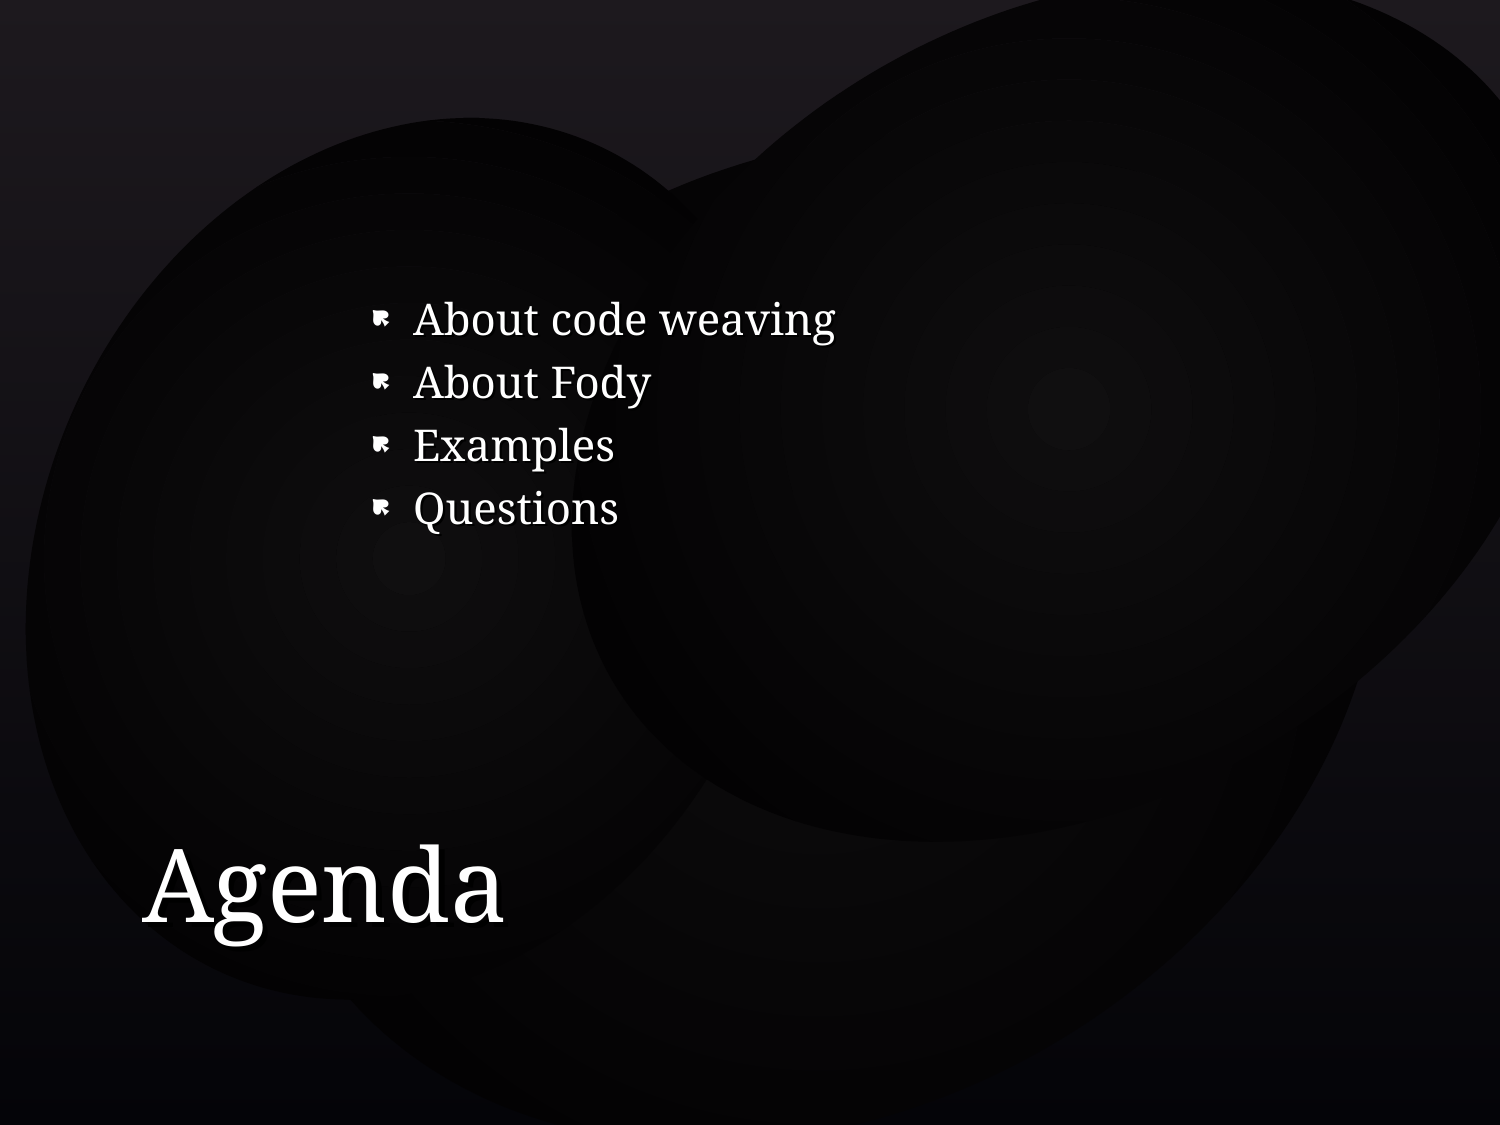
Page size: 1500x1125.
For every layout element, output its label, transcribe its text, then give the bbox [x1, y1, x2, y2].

title Agenda [127, 800, 1366, 951]
list About code weaving About Fody Examples Questions [350, 112, 1351, 713]
